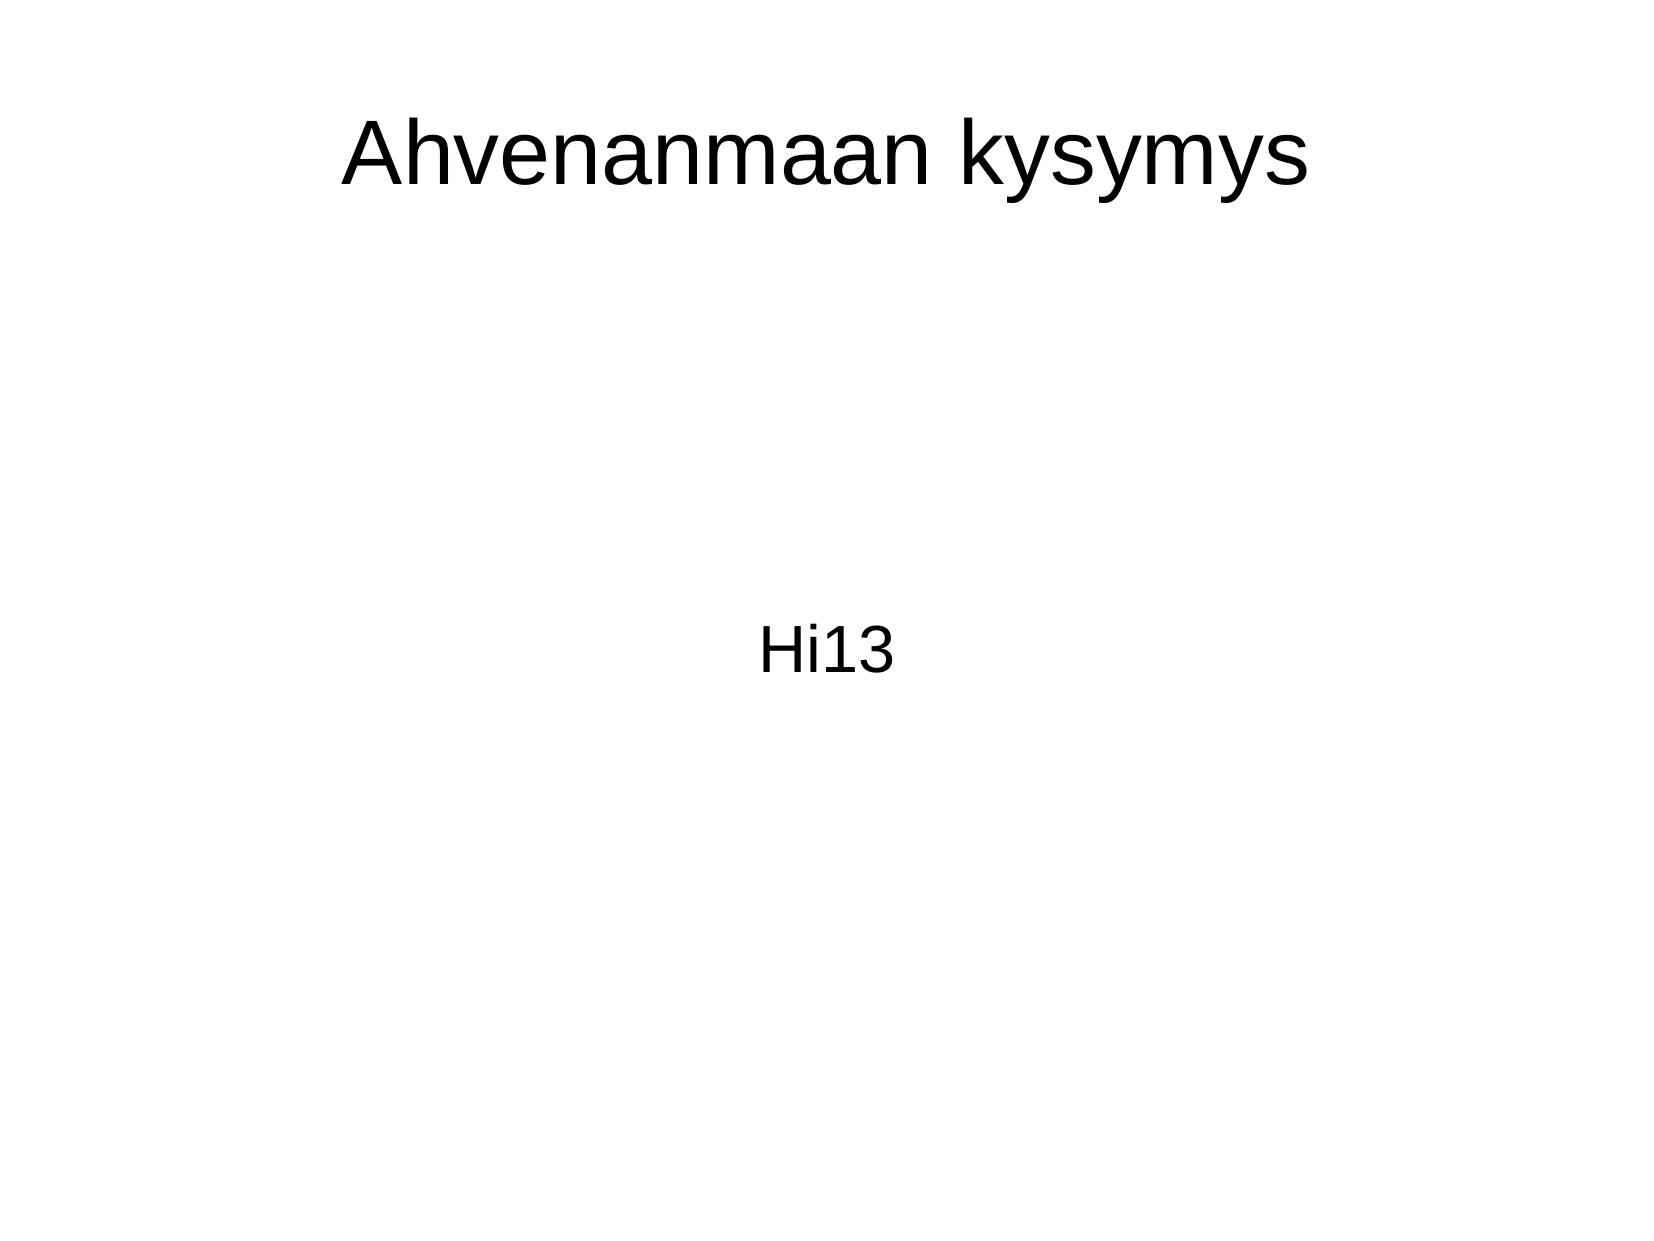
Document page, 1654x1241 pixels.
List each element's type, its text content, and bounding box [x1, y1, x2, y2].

subtitle Hi13 [82, 290, 1571, 1010]
title Ahvenanmaan kysymys [82, 49, 1571, 257]
